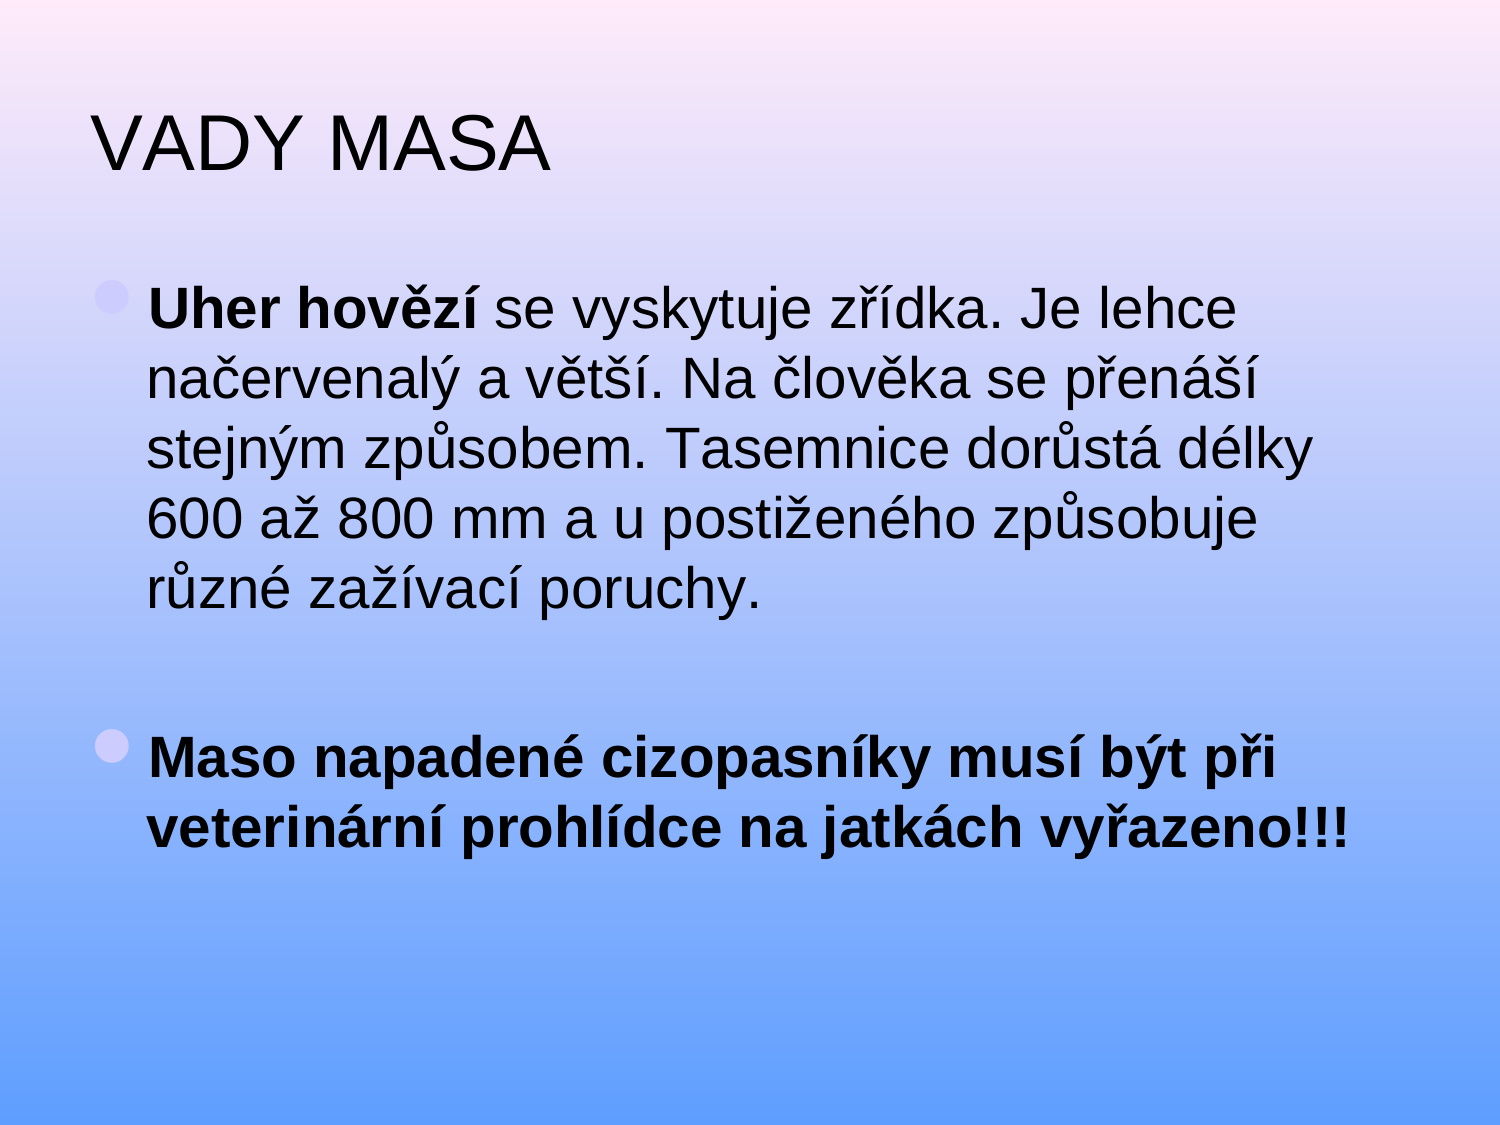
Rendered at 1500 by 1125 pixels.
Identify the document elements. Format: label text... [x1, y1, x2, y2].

list Uher hovězí se vyskytuje zřídka. Je lehce načervenalý a větší. Na člověka se přenáší stejným způsobem. Tasemnice dorůstá délky 600 až 800 mm a u postiženého způsobuje různé zažívací poruchy. Maso napadené cizopasníky musí být při veterinární prohlídce na jatkách vyřazeno!!! [75, 262, 1426, 1006]
title VADY MASA [75, 45, 1426, 233]
